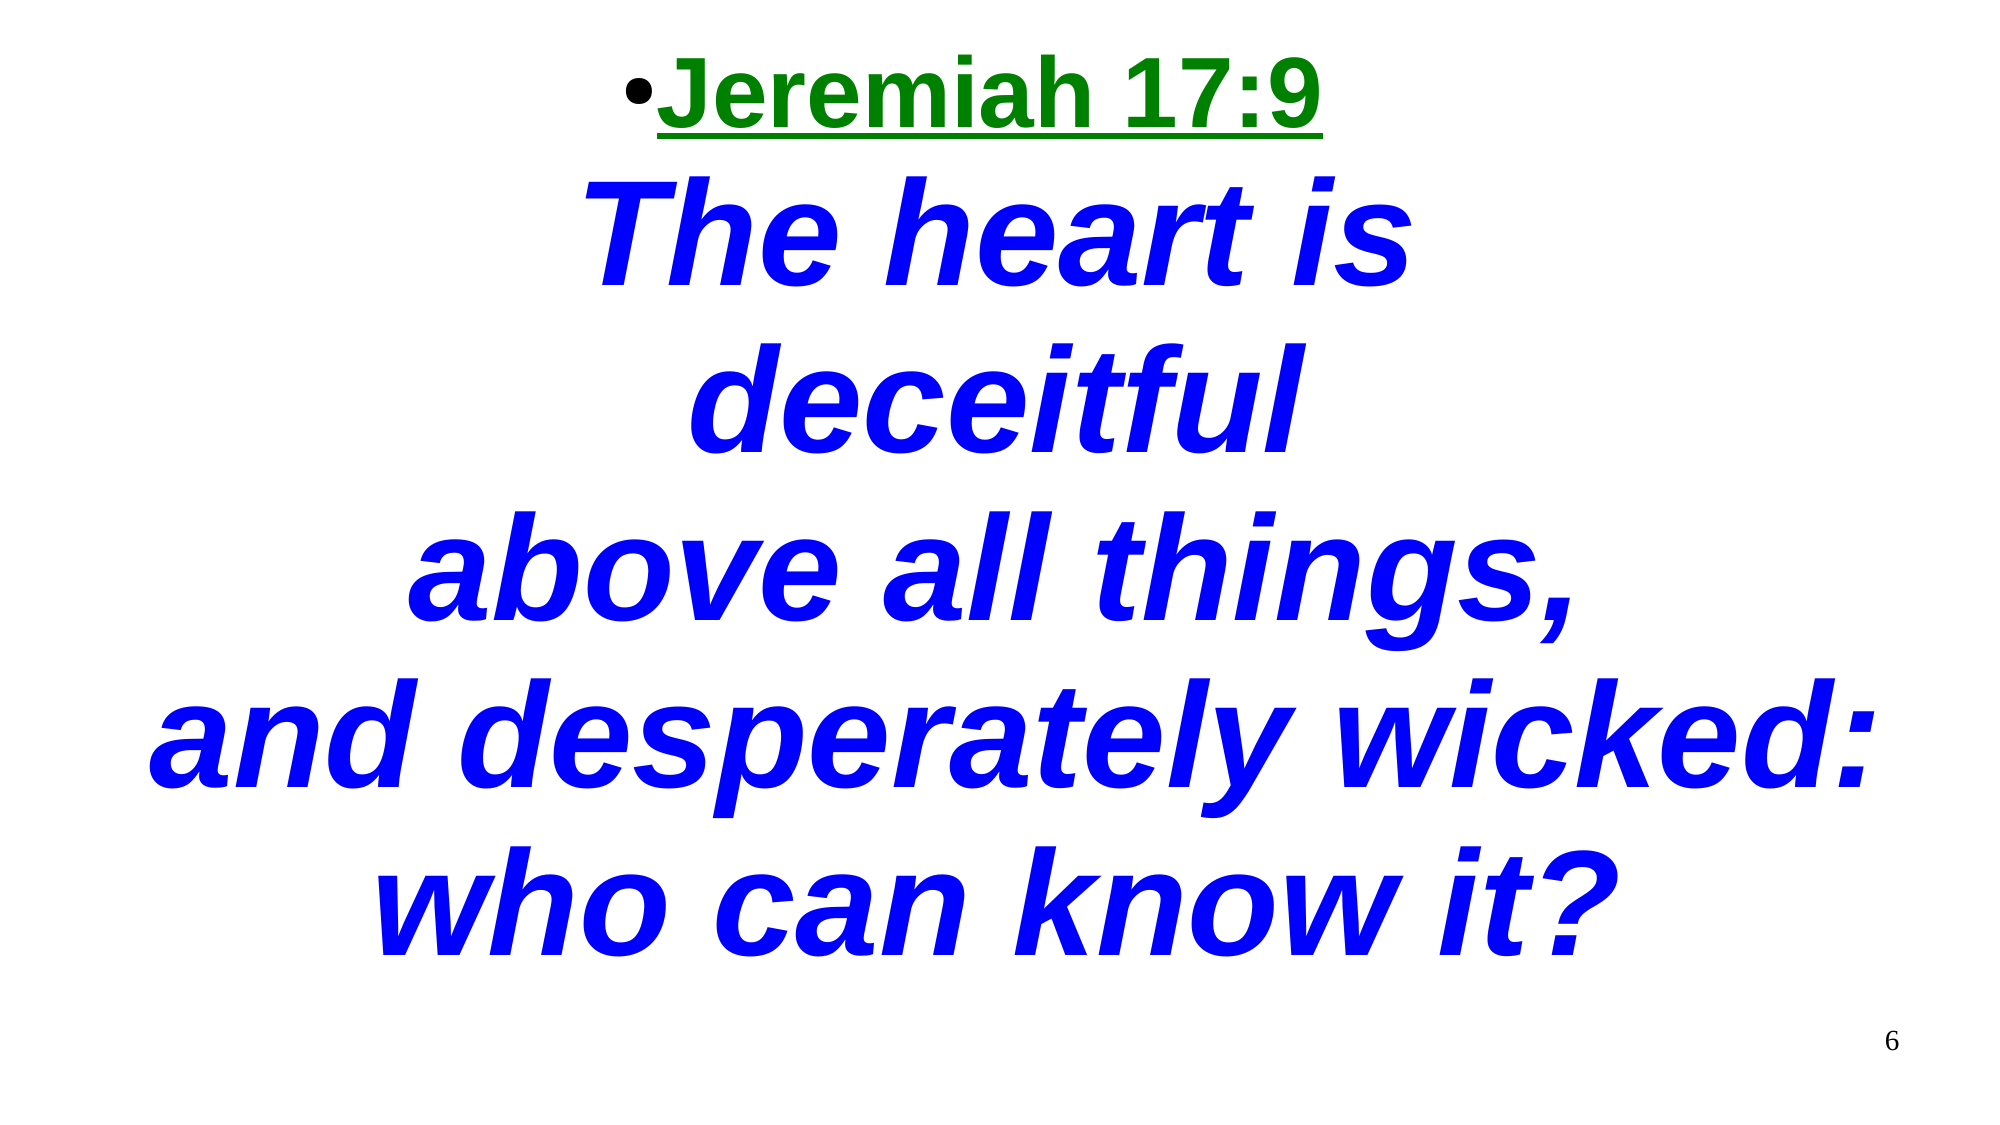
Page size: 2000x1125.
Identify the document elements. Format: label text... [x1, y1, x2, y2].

list Jeremiah 17:9 The heart is deceitful above all things, and desperately wicked: who can know it? [99, 37, 1900, 1006]
